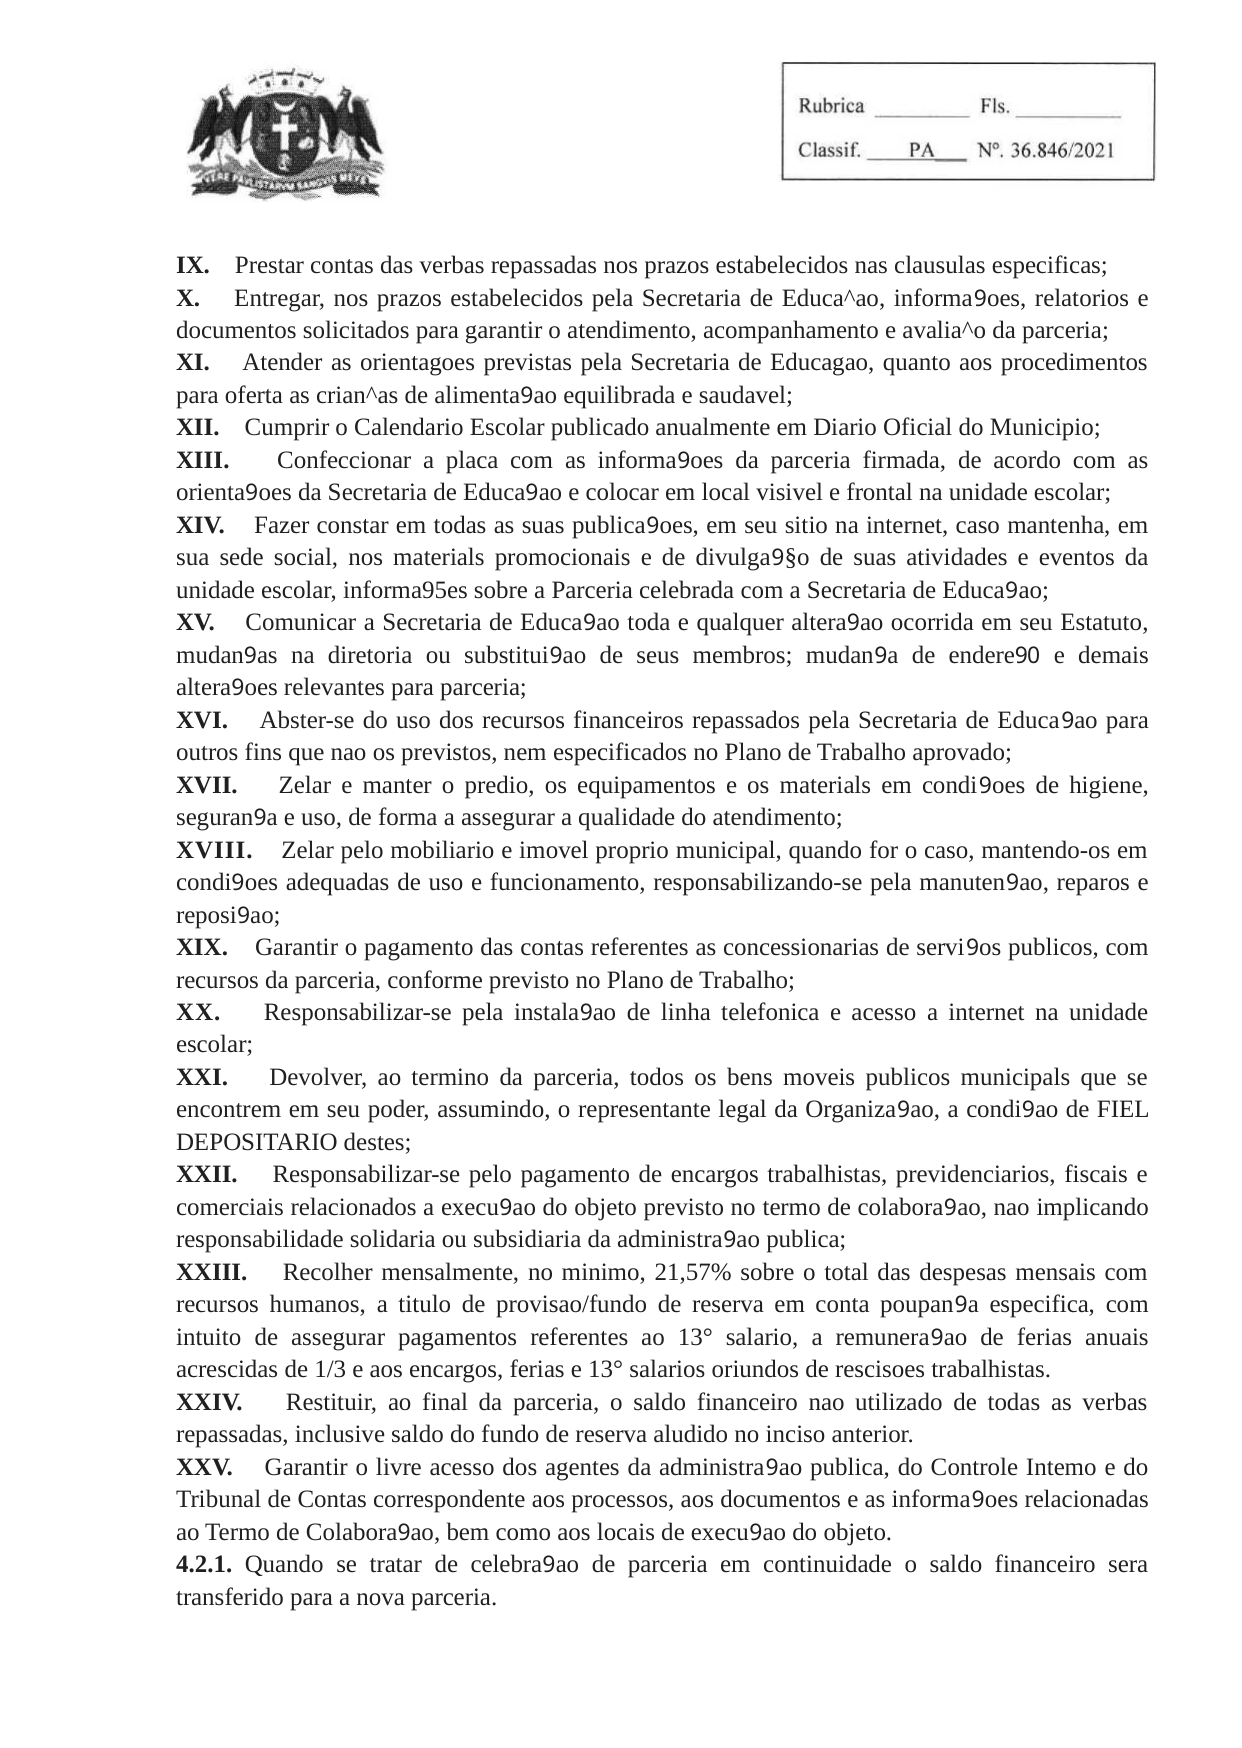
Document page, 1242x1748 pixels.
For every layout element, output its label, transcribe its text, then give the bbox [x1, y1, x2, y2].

text_box IX. Prestar contas das verbas repassadas nos prazos estabelecidos nas clausulas especificas; X. Entregar, nos prazos estabelecidos pela Secretaria de Educa^ao, informa9oes, relatorios e documentos solicitados para garantir o atendimento, acompanhamento e avalia^o da parceria; XI. Atender as orientagoes previstas pela Secretaria de Educagao, quanto aos procedimentos para oferta as crian^as de alimenta9ao equilibrada e saudavel; XII. Cumprir o Calendario Escolar publicado anualmente em Diario Oficial do Municipio; XIII. Confeccionar a placa com as informa9oes da parceria firmada, de acordo com as orienta9oes da Secretaria de Educa9ao e colocar em local visivel e frontal na unidade escolar; XIV. Fazer constar em todas as suas publica9oes, em seu sitio na internet, caso mantenha, em sua sede social, nos materials promocionais e de divulga9§o de suas atividades e eventos da unidade escolar, informa95es sobre a Parceria celebrada com a Secretaria de Educa9ao; XV. Comunicar a Secretaria de Educa9ao toda e qualquer altera9ao ocorrida em seu Estatuto, mudan9as na diretoria ou substitui9ao de seus membros; mudan9a de endere90 e demais altera9oes relevantes para parceria; XVI. Abster-se do uso dos recursos financeiros repassados pela Secretaria de Educa9ao para outros fins que nao os previstos, nem especificados no Plano de Trabalho aprovado; XVII. Zelar e manter o predio, os equipamentos e os materials em condi9oes de higiene, seguran9a e uso, de forma a assegurar a qualidade do atendimento; XVIII. Zelar pelo mobiliario e imovel proprio municipal, quando for o caso, mantendo-os em condi9oes adequadas de uso e funcionamento, responsabilizando-se pela manuten9ao, reparos e reposi9ao; XIX. Garantir o pagamento das contas referentes as concessionarias de servi9os publicos, com recursos da parceria, conforme previsto no Plano de Trabalho; XX. Responsabilizar-se pela instala9ao de linha telefonica e acesso a internet na unidade escolar; XXI. Devolver, ao termino da parceria, todos os bens moveis publicos municipals que se encontrem em seu poder, assumindo, o representante legal da Organiza9ao, a condi9ao de FIEL DEPOSITARIO destes; XXII. Responsabilizar-se pelo pagamento de encargos trabalhistas, previdenciarios, fiscais e comerciais relacionados a execu9ao do objeto previsto no termo de colabora9ao, nao implicando responsabilidade solidaria ou subsidiaria da administra9ao publica; XXIII. Recolher mensalmente, no minimo, 21,57% sobre o total das despesas mensais com recursos humanos, a titulo de provisao/fundo de reserva em conta poupan9a especifica, com intuito de assegurar pagamentos referentes ao 13° salario, a remunera9ao de ferias anuais acrescidas de 1/3 e aos encargos, ferias e 13° salarios oriundos de rescisoes trabalhistas. XXIV. Restituir, ao final da parceria, o saldo financeiro nao utilizado de todas as verbas repassadas, inclusive saldo do fundo de reserva aludido no inciso anterior. XXV. Garantir o livre acesso dos agentes da administra9ao publica, do Controle Intemo e do Tribunal de Contas correspondente aos processos, aos documentos e as informa9oes relacionadas ao Termo de Colabora9ao, bem como aos locais de execu9ao do objeto. 4.2.1. Quando se tratar de celebra9ao de parceria em continuidade o saldo financeiro sera transferido para a nova parceria. [176, 246, 1149, 1659]
picture [186, 62, 1157, 202]
